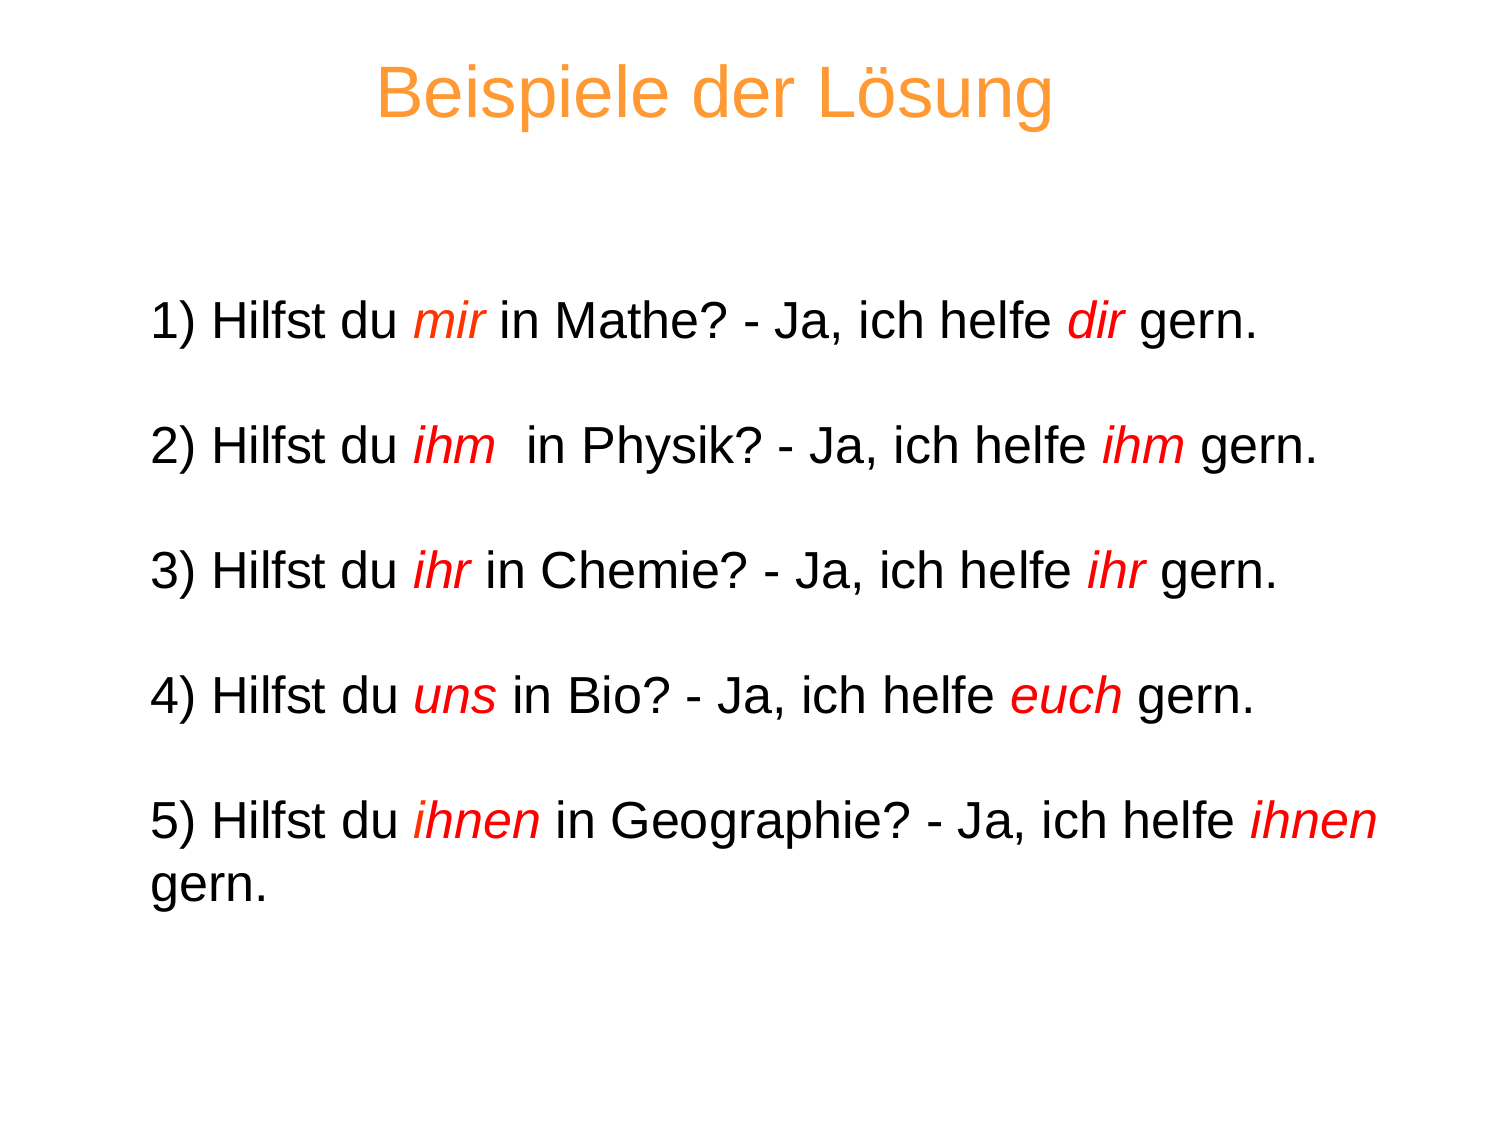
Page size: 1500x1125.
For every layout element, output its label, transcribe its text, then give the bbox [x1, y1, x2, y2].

text_box 1) Hilfst du mir in Mathe? - Ja, ich helfe dir gern. 2) Hilfst du ihm in Physik? - Ja, ich helfe ihm gern. 3) Hilfst du ihr in Chemie? - Ja, ich helfe ihr gern. 4) Hilfst du uns in Bio? - Ja, ich helfe euch gern. 5) Hilfst du ihnen in Geographie? - Ja, ich helfe ihnen gern. [135, 278, 1427, 920]
title Beispiele der Lösung [41, 26, 1414, 342]
